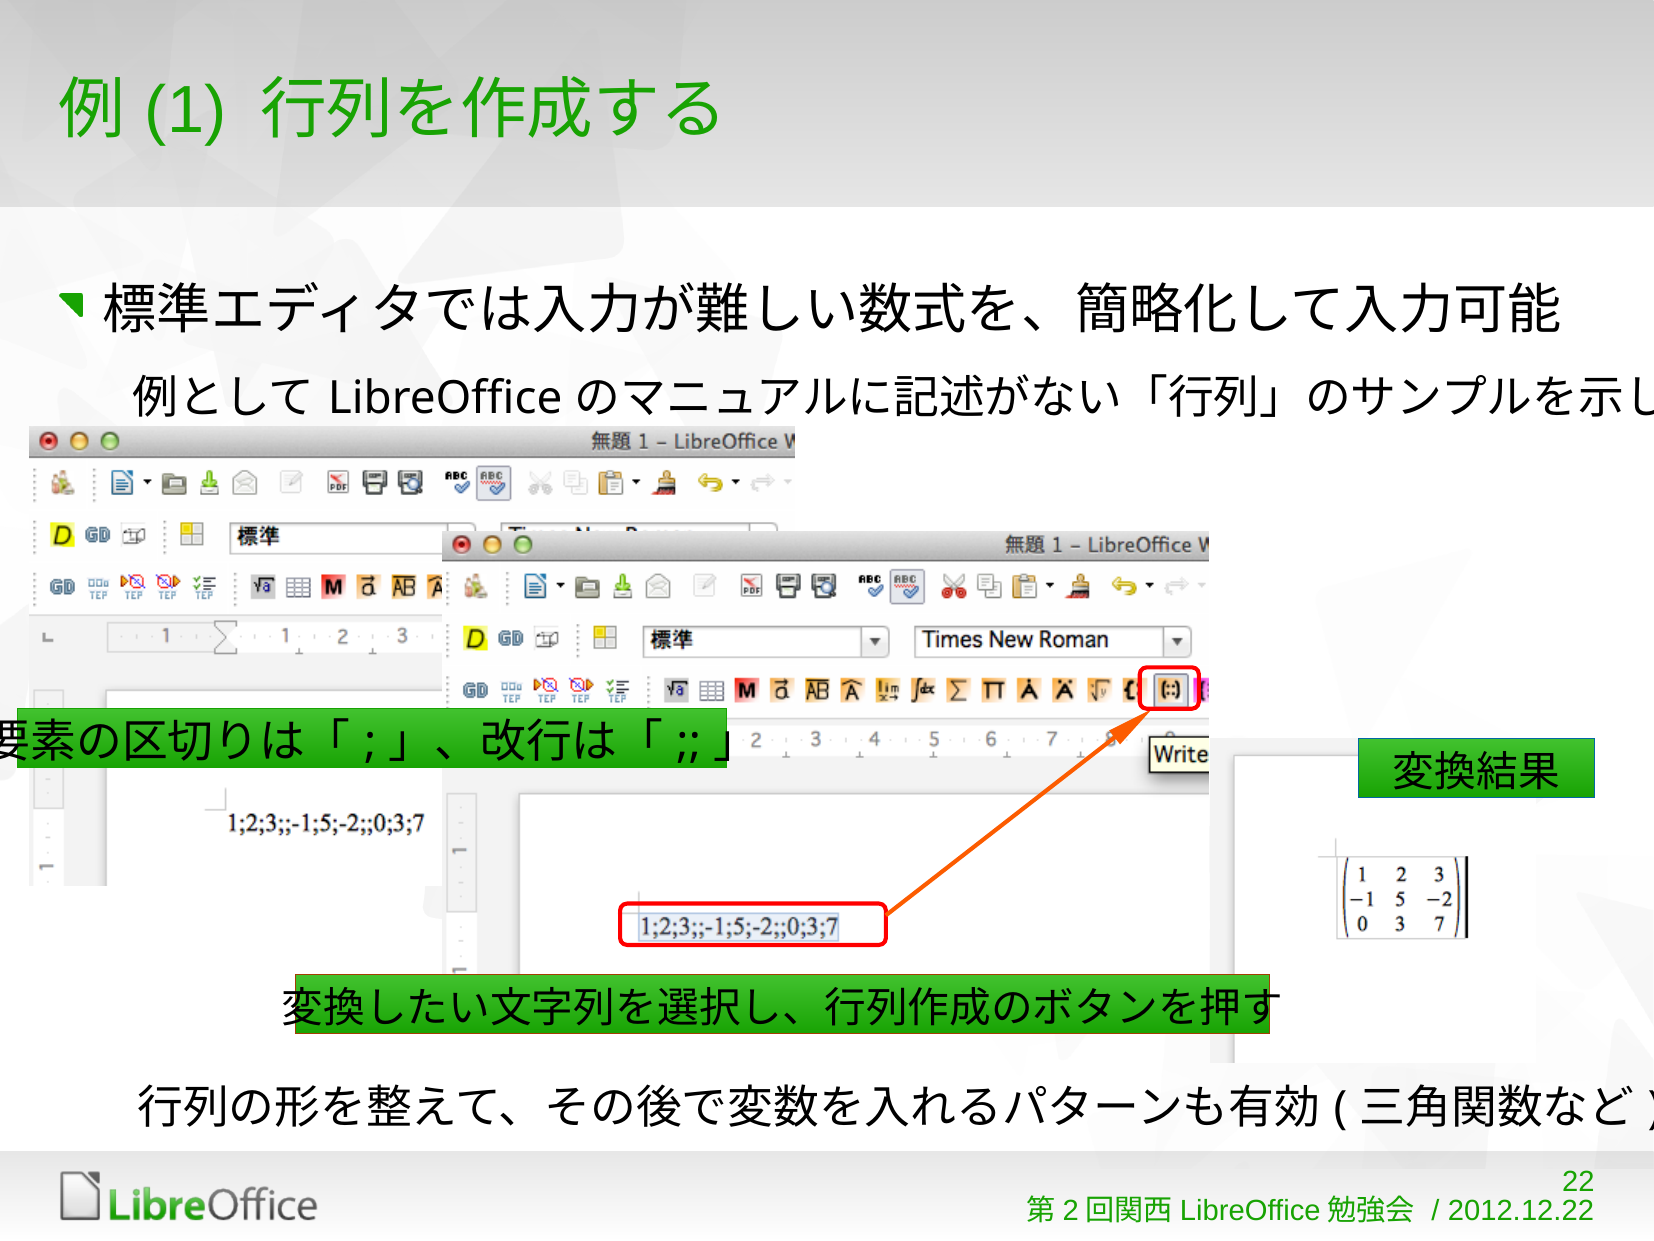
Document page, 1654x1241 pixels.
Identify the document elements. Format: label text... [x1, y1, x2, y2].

picture [3, 730, 10, 737]
text_box 例としてLibreOfficeのマニュアルに記述がない「行列」のサンプルを示します [118, 352, 1634, 414]
text_box 行列の形を整えて、その後で変数を入れるパターンも有効(三角関数など) [122, 1062, 1572, 1124]
text_box 要素の区切りは「;」、改行は「;;」 [17, 708, 727, 768]
text_box 変換結果 [1358, 738, 1595, 798]
picture [0, 0, 1654, 1169]
title 例(1) 行列を作成する [59, 29, 1595, 178]
picture [41, 1152, 337, 1240]
list 標準エディタでは入力が難しい数式を、簡略化して入力可能 [59, 265, 1595, 325]
text_box 変換したい文字列を選択し、行列作成のボタンを押す [295, 974, 1270, 1034]
picture [0, 746, 15, 753]
picture [3, 739, 17, 744]
